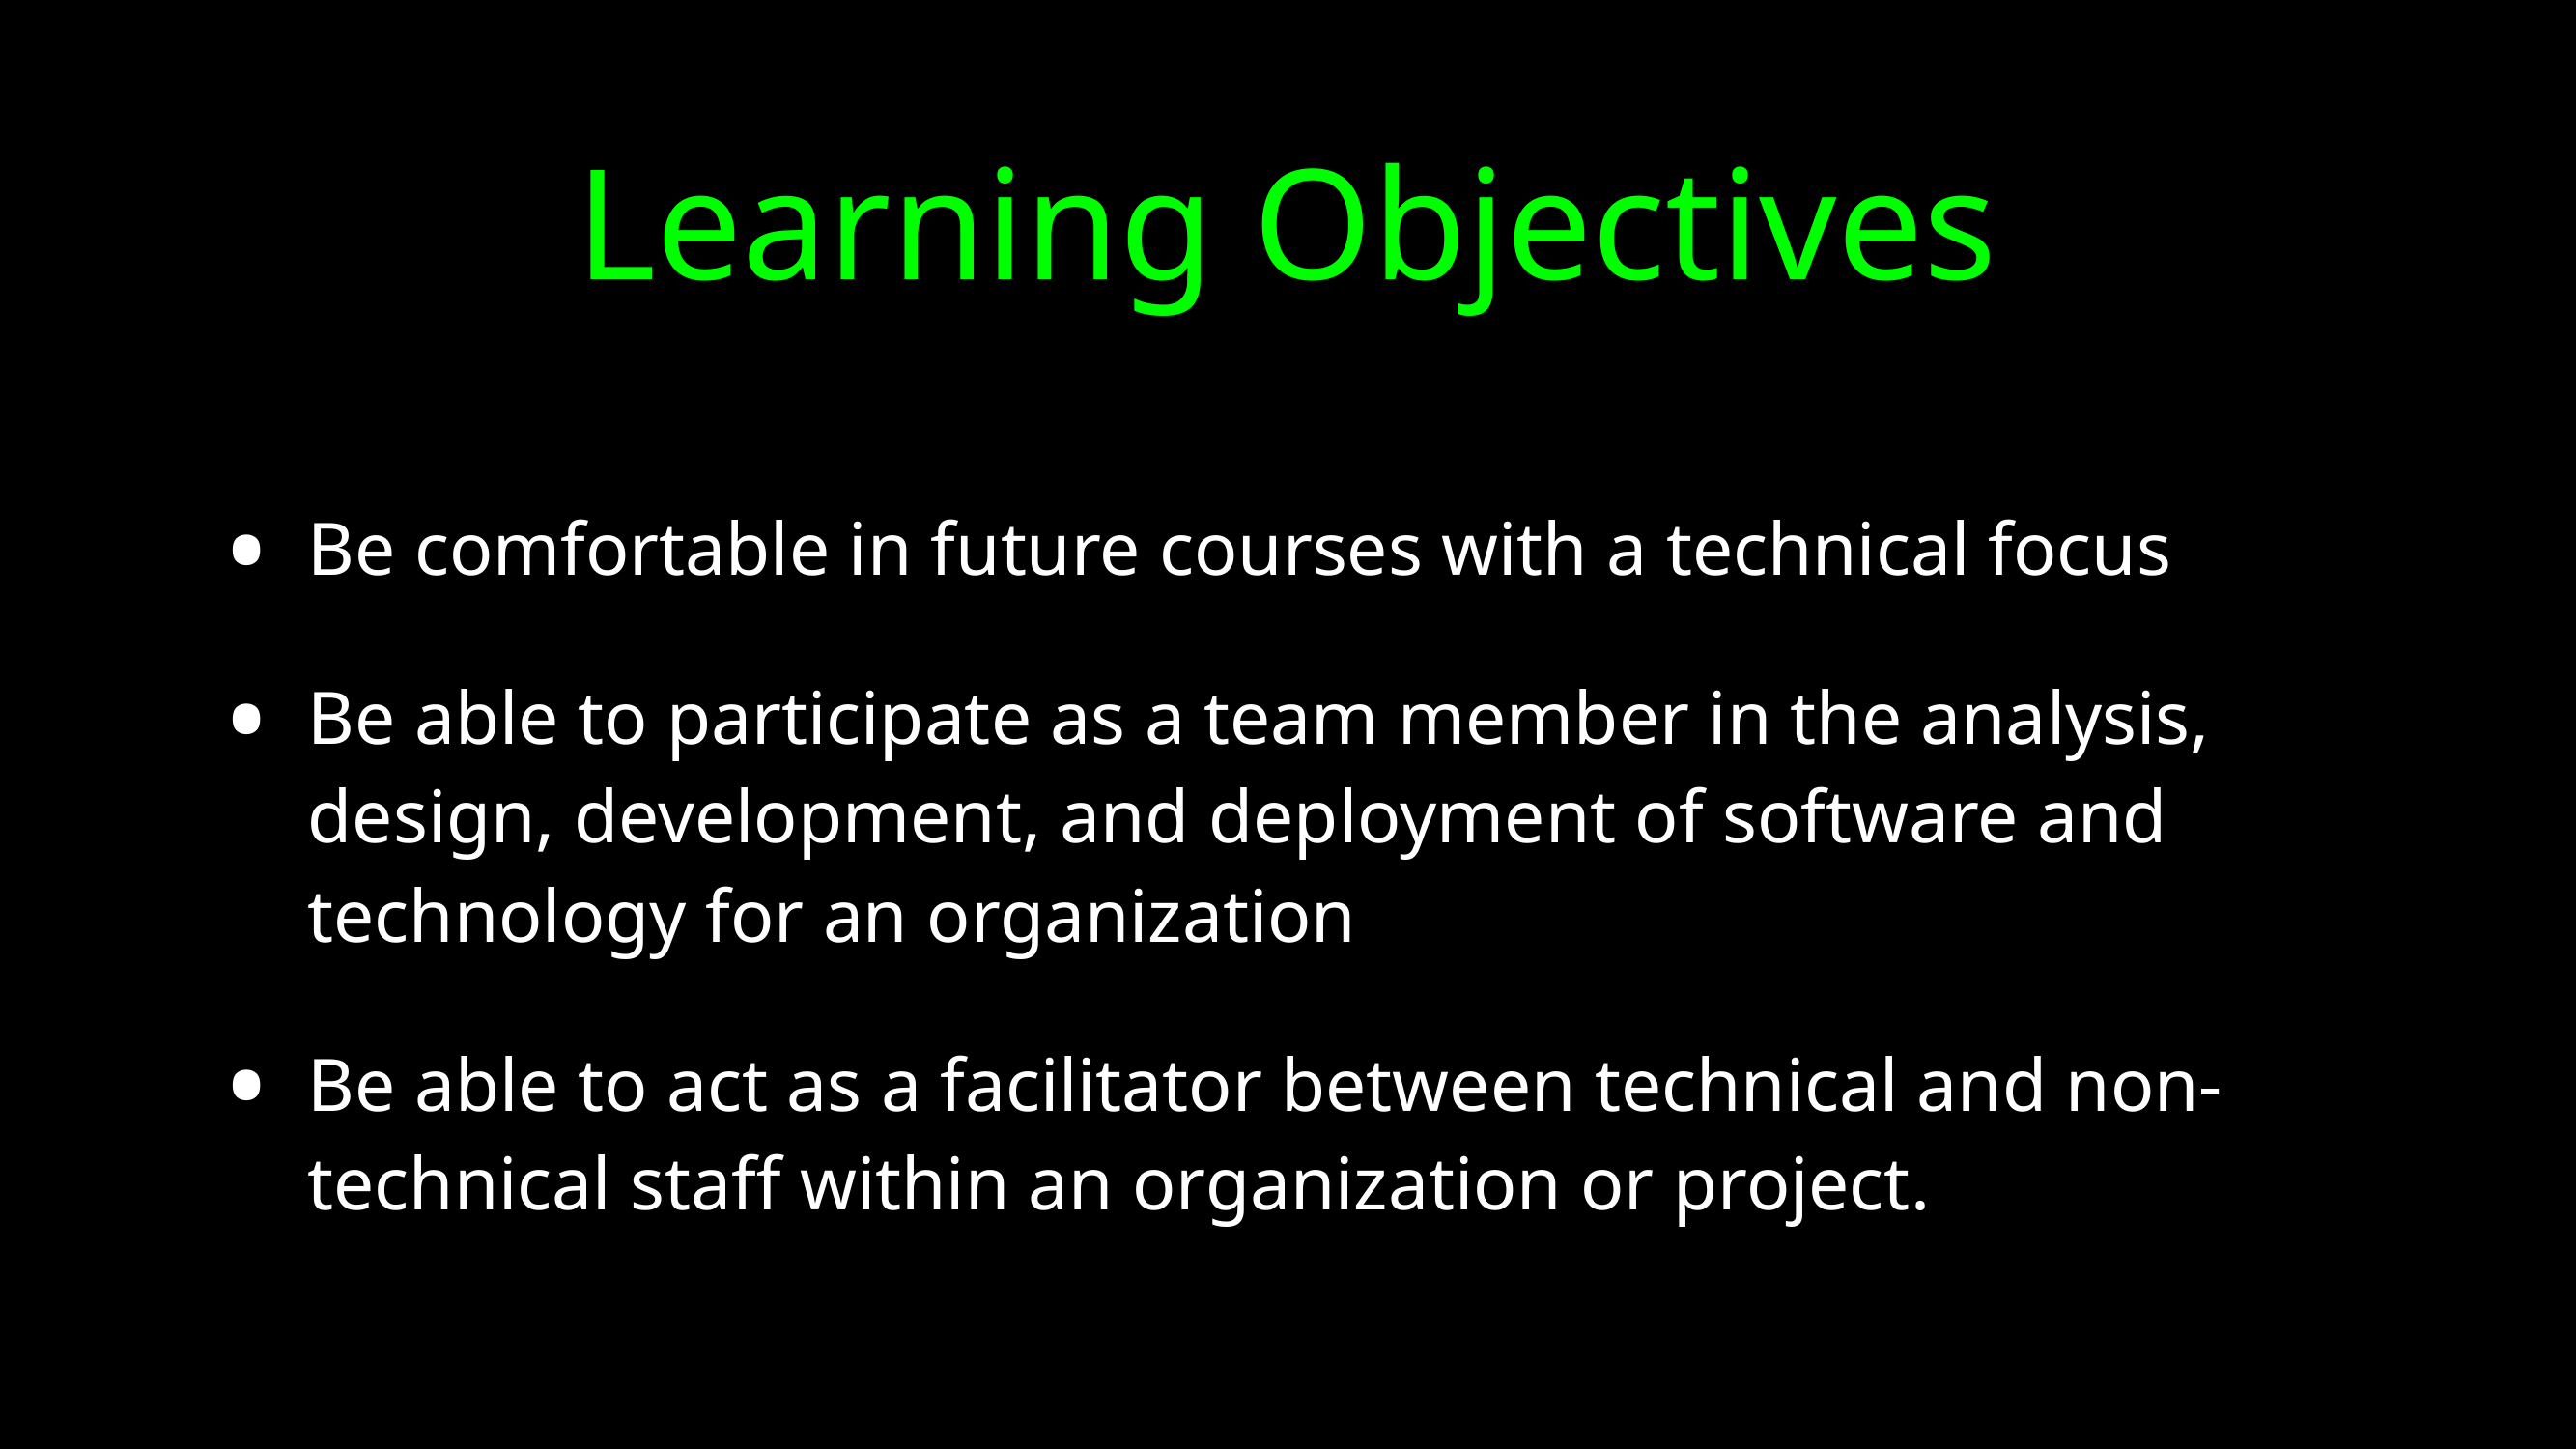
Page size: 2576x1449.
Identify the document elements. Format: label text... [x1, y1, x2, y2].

list Be comfortable in future courses with a technical focus Be able to participate as a team member in the analysis, design, development, and deployment of software and technology for an organization Be able to act as a facilitator between technical and non-technical staff within an organization or project. [183, 412, 2392, 1317]
title Learning Objectives [183, 38, 2392, 403]
